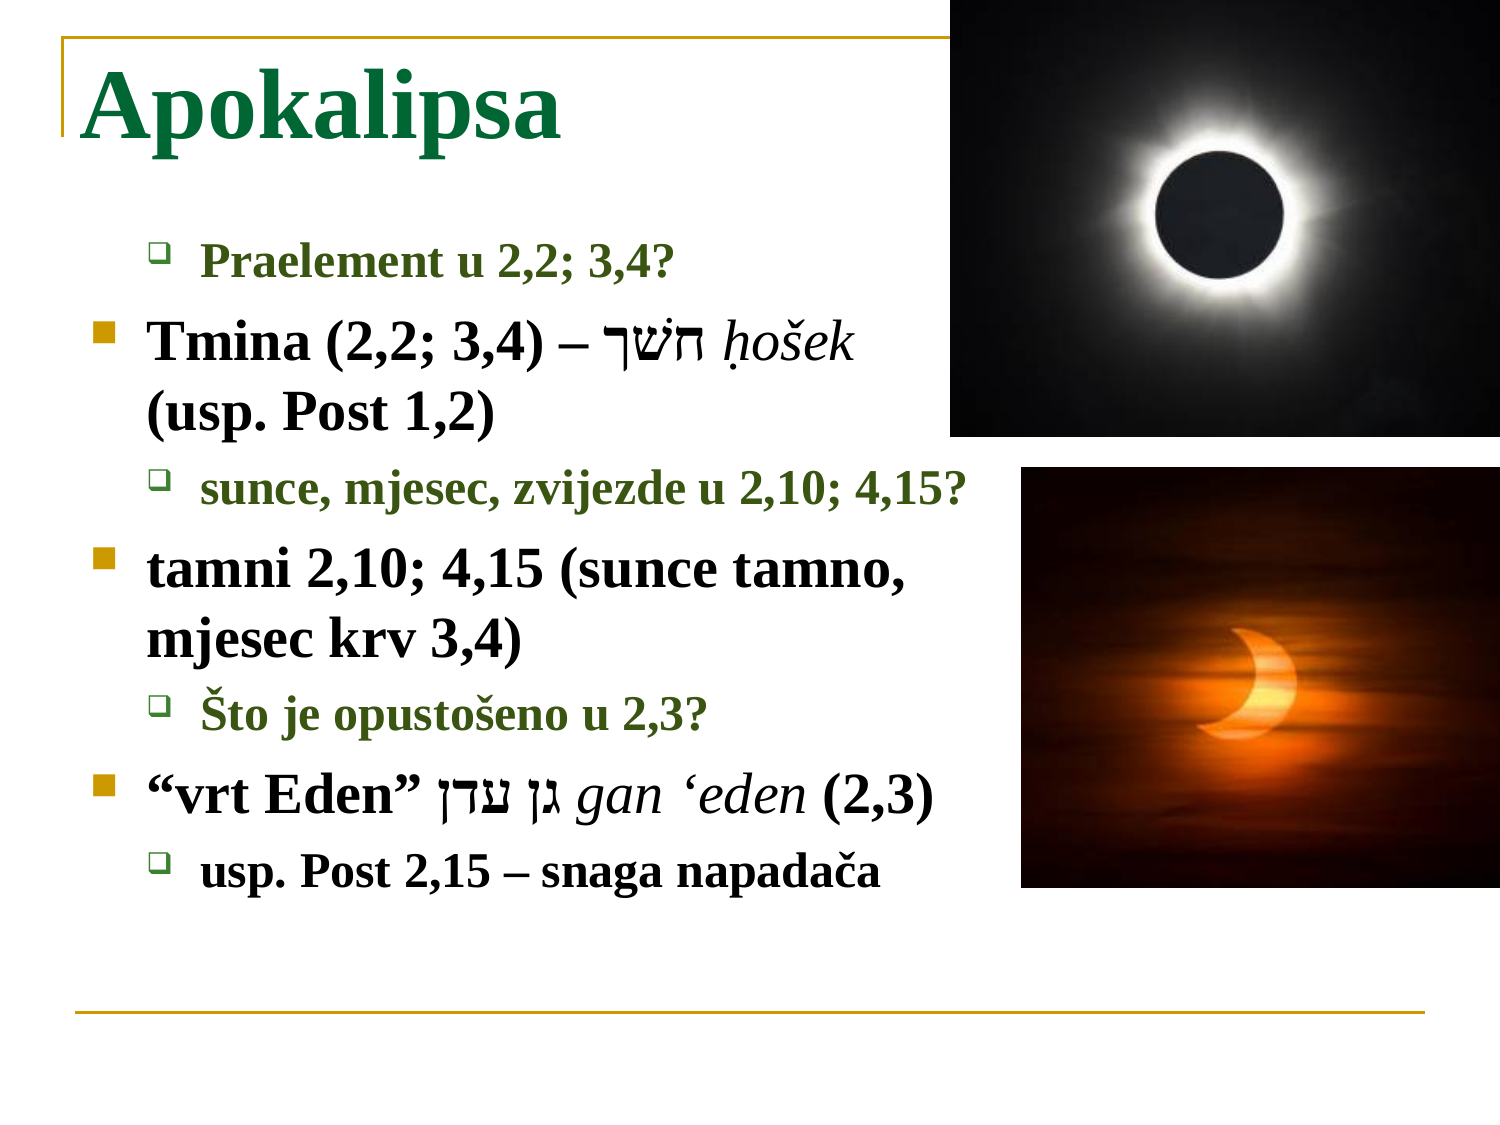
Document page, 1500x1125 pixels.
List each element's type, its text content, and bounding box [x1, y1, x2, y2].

list Praelement u 2,2; 3,4? Tmina (2,2; 3,4) – חשׁך ḥošek (usp. Post 1,2) sunce, mjesec, zvijezde u 2,10; 4,15? tamni 2,10; 4,15 (sunce tamno, mjesec krv 3,4) Što je opustošeno u 2,3? “vrt Eden” גן עדן gan ‘eden (2,3) usp. Post 2,15 – snaga napadača [75, 220, 987, 1006]
picture [1021, 467, 1500, 888]
picture [950, 0, 1500, 438]
title Apokalipsa [64, 31, 950, 218]
